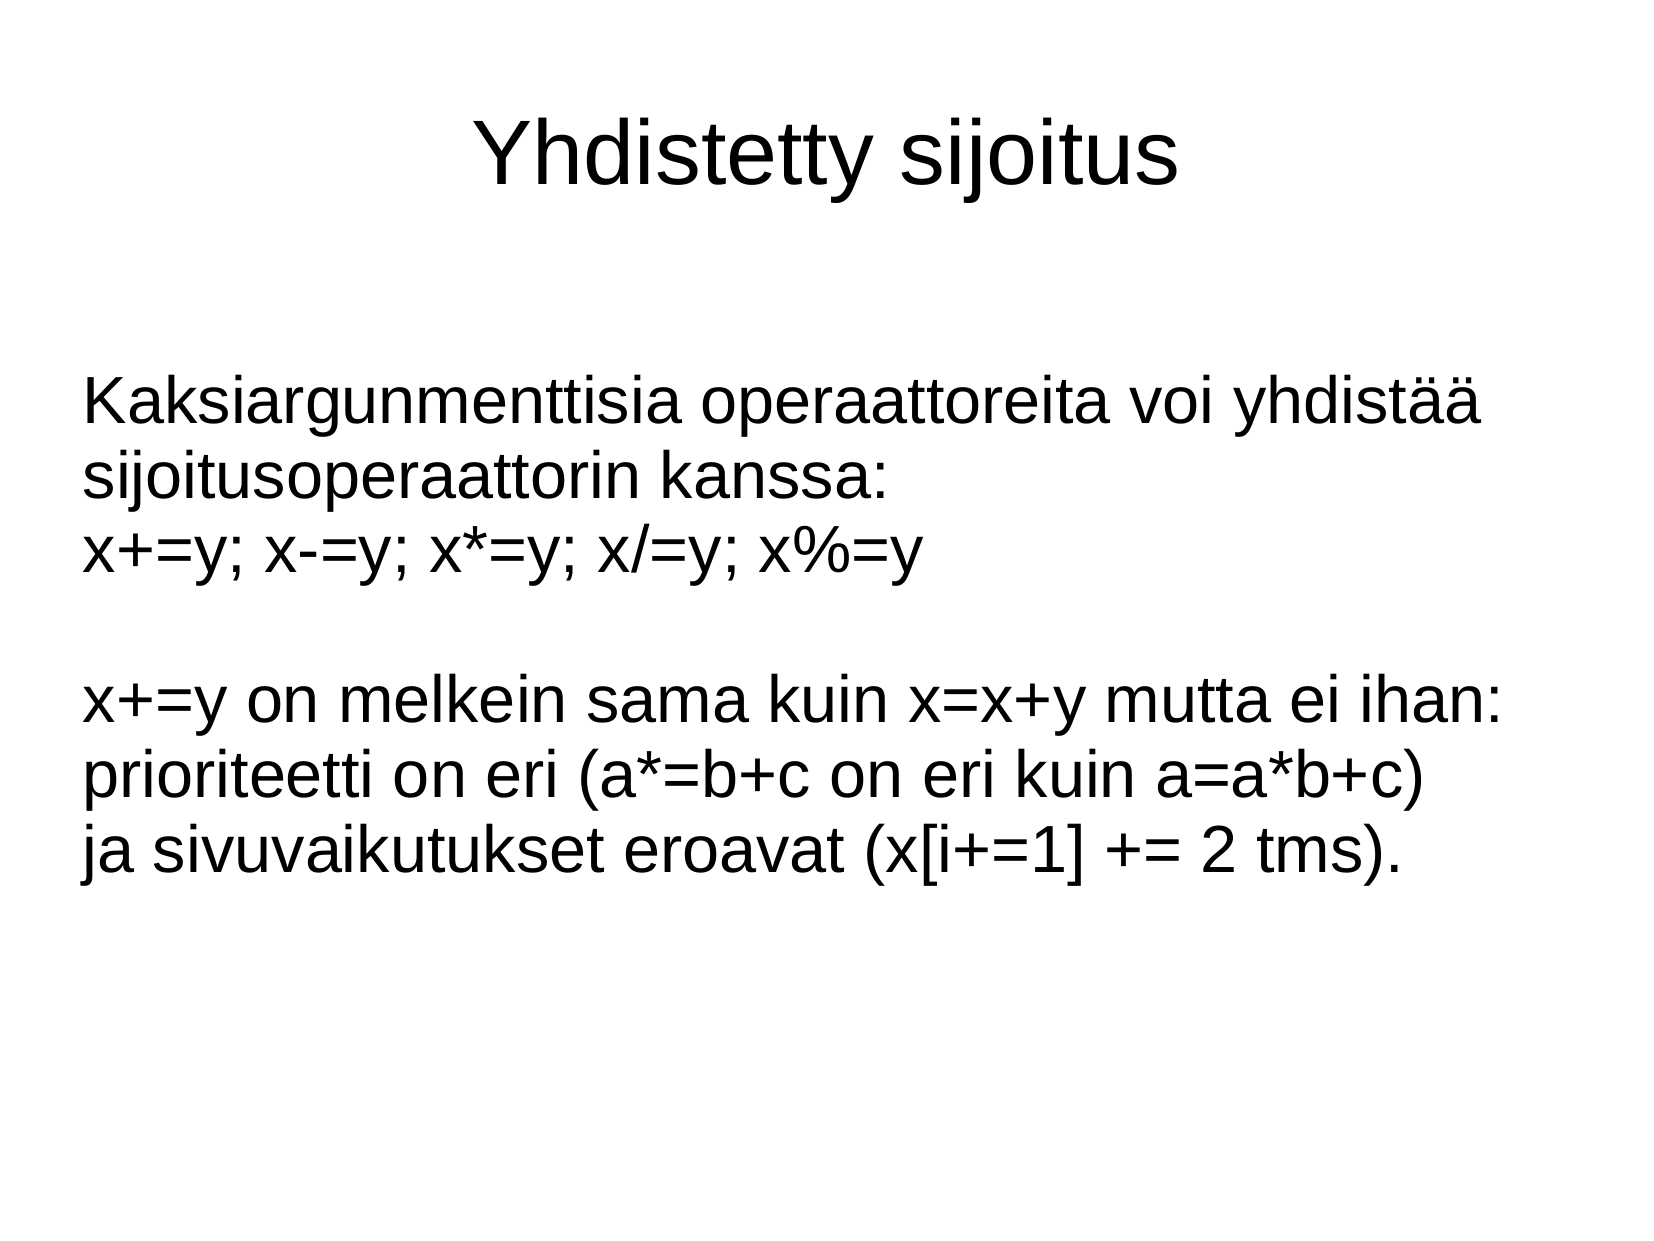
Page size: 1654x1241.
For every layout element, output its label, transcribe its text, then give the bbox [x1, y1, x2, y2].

subtitle Kaksiargunmenttisia operaattoreita voi yhdistää sijoitusoperaattorin kanssa: x+=y; x-=y; x*=y; x/=y; x%=y x+=y on melkein sama kuin x=x+y mutta ei ihan: prioriteetti on eri (a*=b+c on eri kuin a=a*b+c) ja sivuvaikutukset eroavat (x[i+=1] += 2 tms). [82, 297, 1571, 1102]
title Yhdistetty sijoitus [82, 56, 1571, 250]
